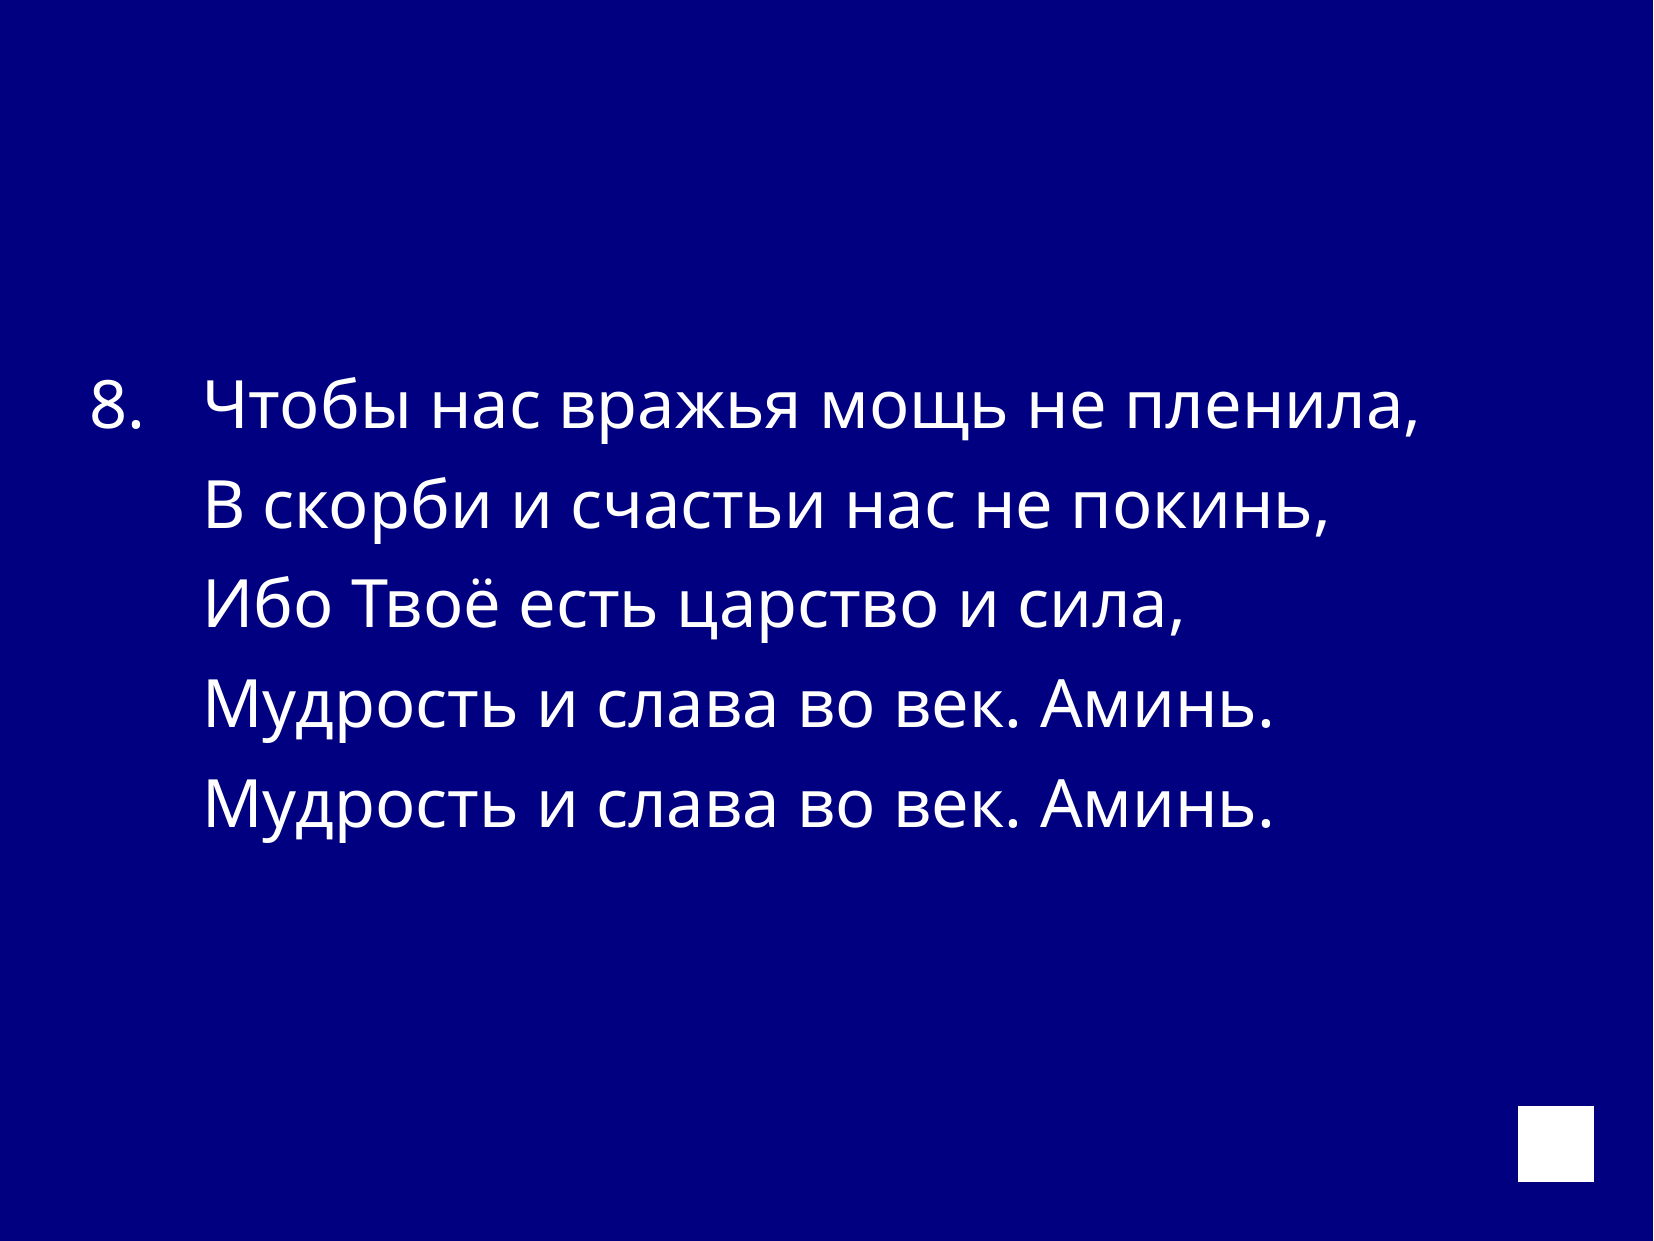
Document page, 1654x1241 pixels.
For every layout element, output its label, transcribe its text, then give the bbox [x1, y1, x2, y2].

text_box [1518, 1106, 1594, 1182]
text_box 8. Чтобы нас вражья мощь не пленила, В скорби и счастьи нас не покинь, Ибо Твоё есть царство и сила, Мудрость и слава во век. Аминь. Мудрость и слава во век. Аминь. [75, 150, 1576, 1163]
